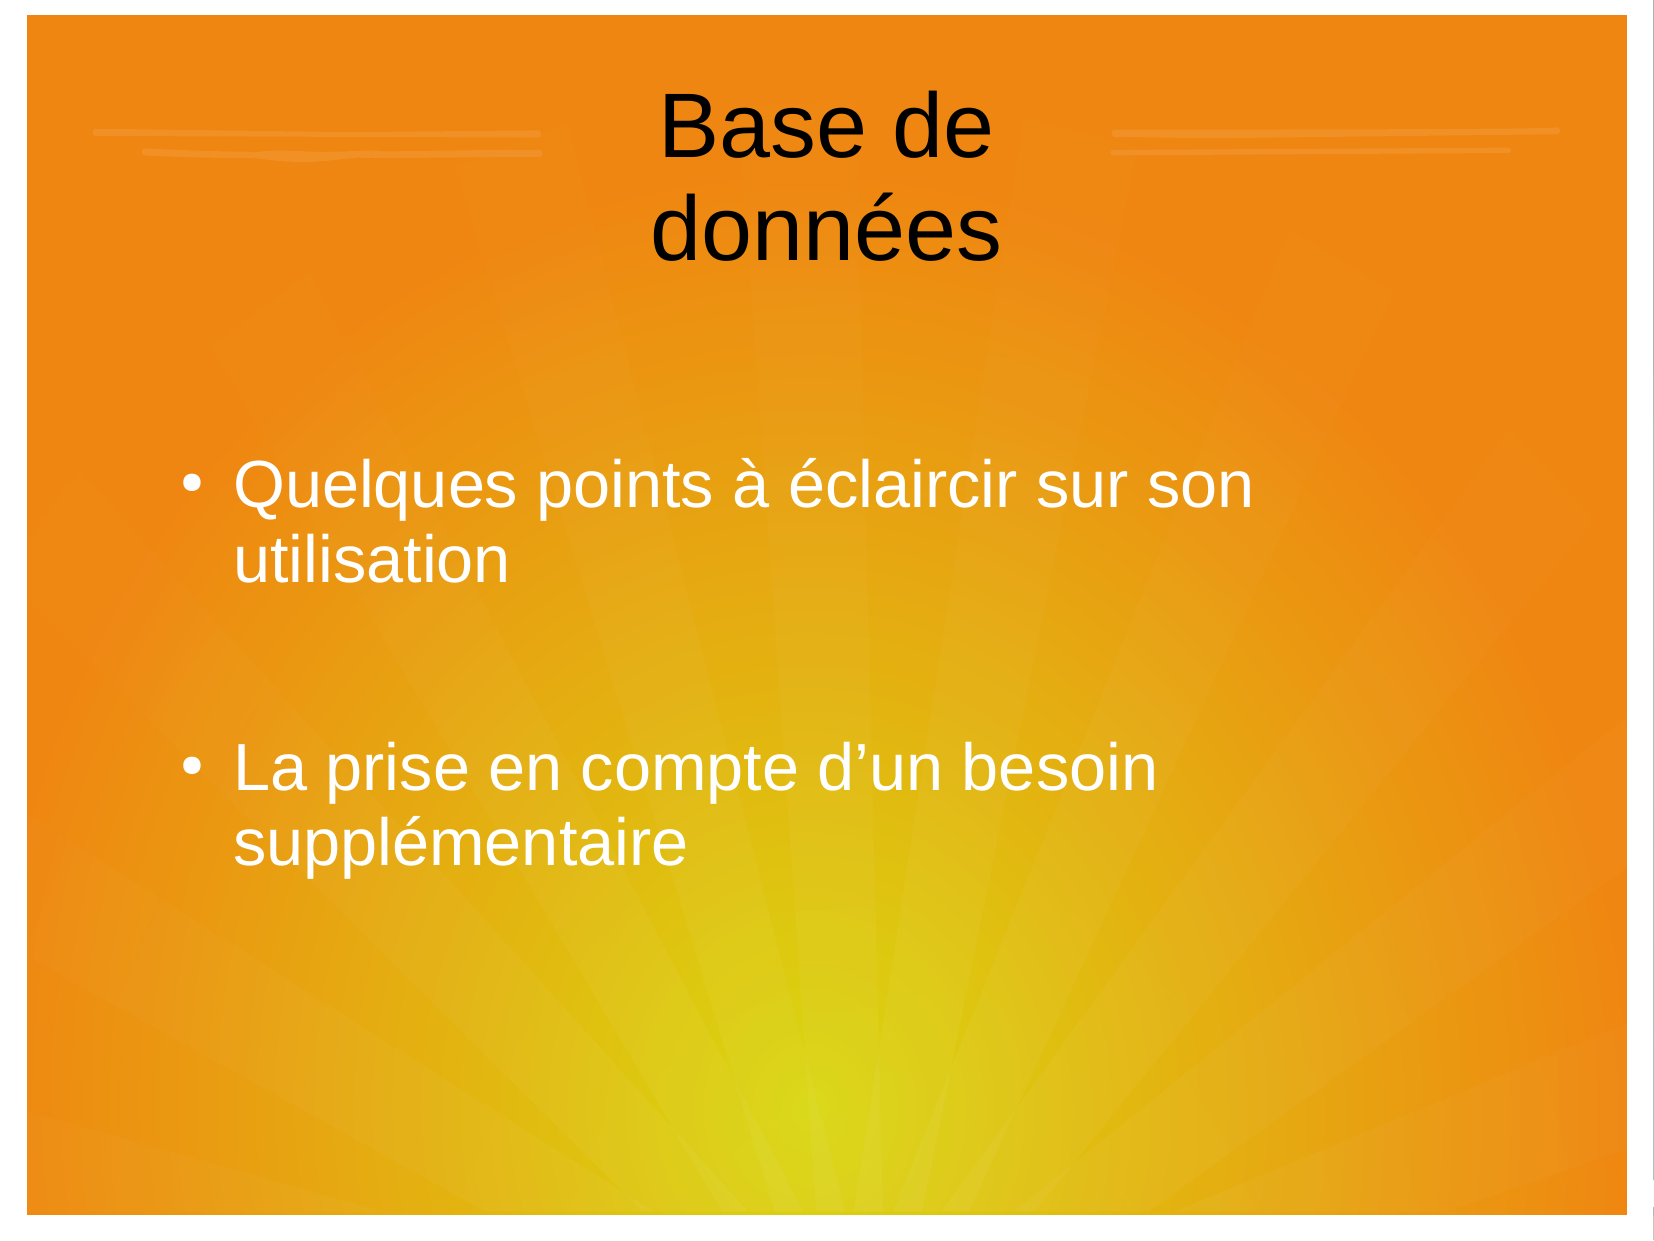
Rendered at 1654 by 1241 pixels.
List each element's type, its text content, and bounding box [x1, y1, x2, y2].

title Base de données [566, 74, 1087, 280]
list Quelques points à éclaircir sur son utilisation La prise en compte d’un besoin supplémentaire [162, 446, 1492, 1241]
